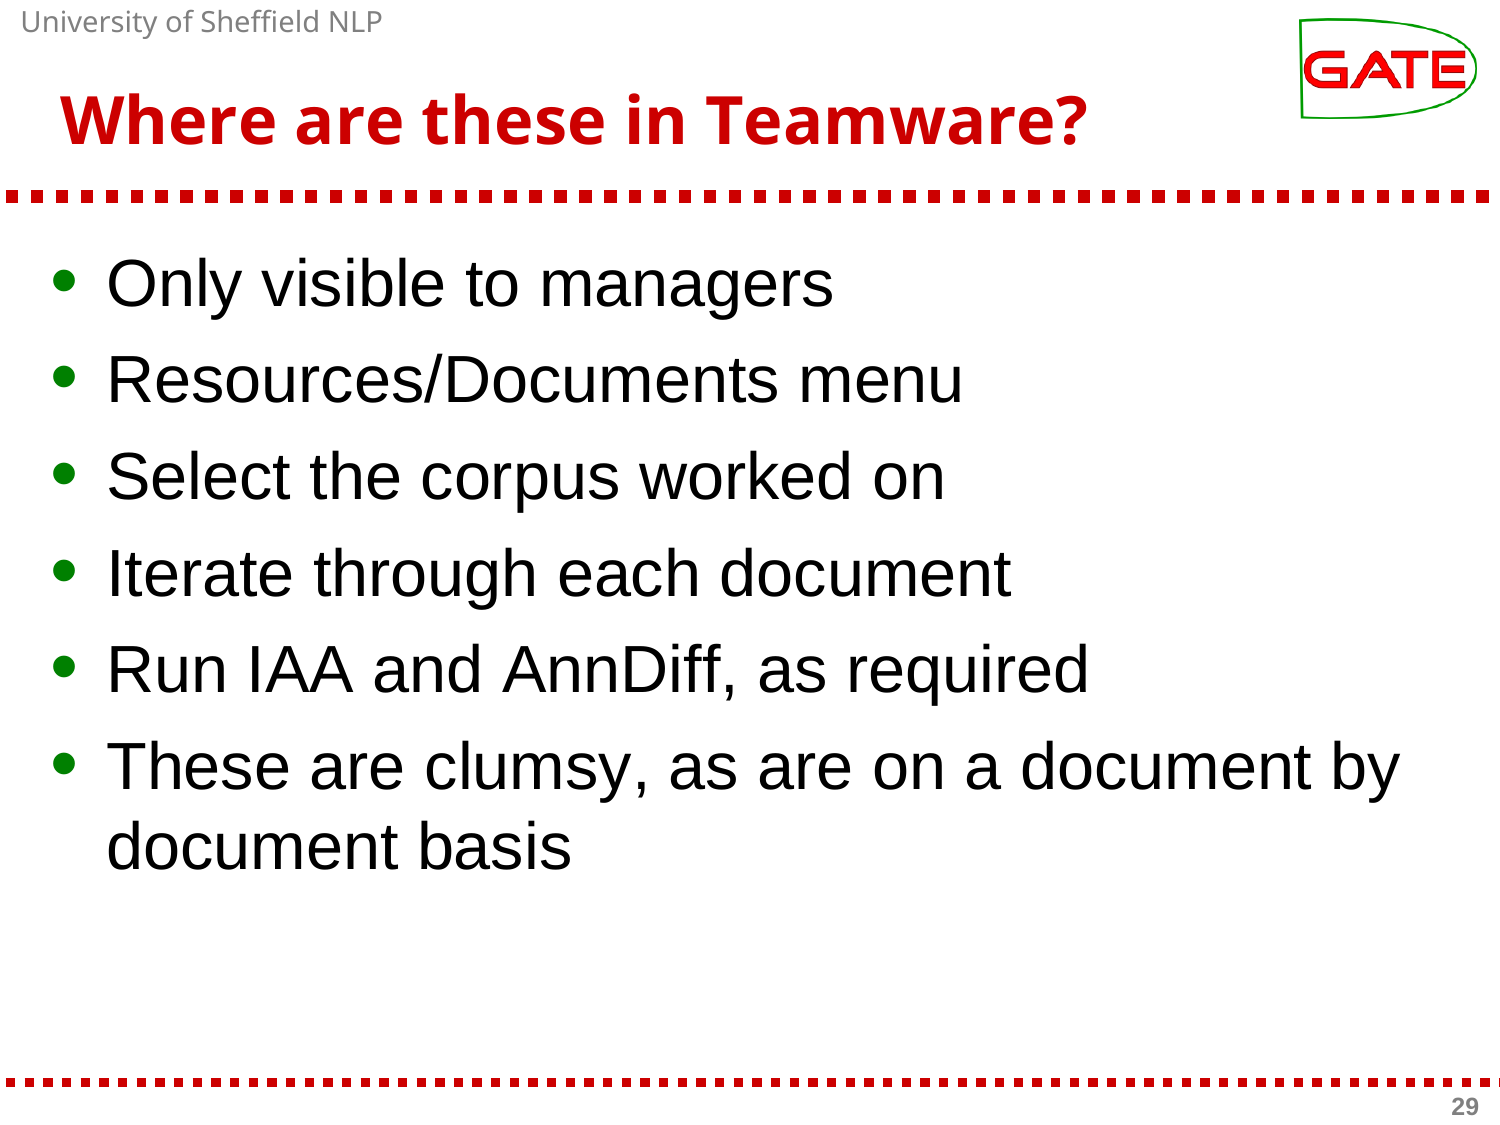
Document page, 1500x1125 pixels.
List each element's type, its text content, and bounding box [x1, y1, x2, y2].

title Where are these in Teamware? [45, 59, 1270, 166]
picture [1299, 18, 1477, 119]
list Only visible to managers Resources/Documents menu Select the corpus worked on Iterate through each document Run IAA and AnnDiff, as required These are clumsy, as are on a document by document basis [35, 231, 1465, 1059]
text_box <number> [1144, 1082, 1495, 1125]
